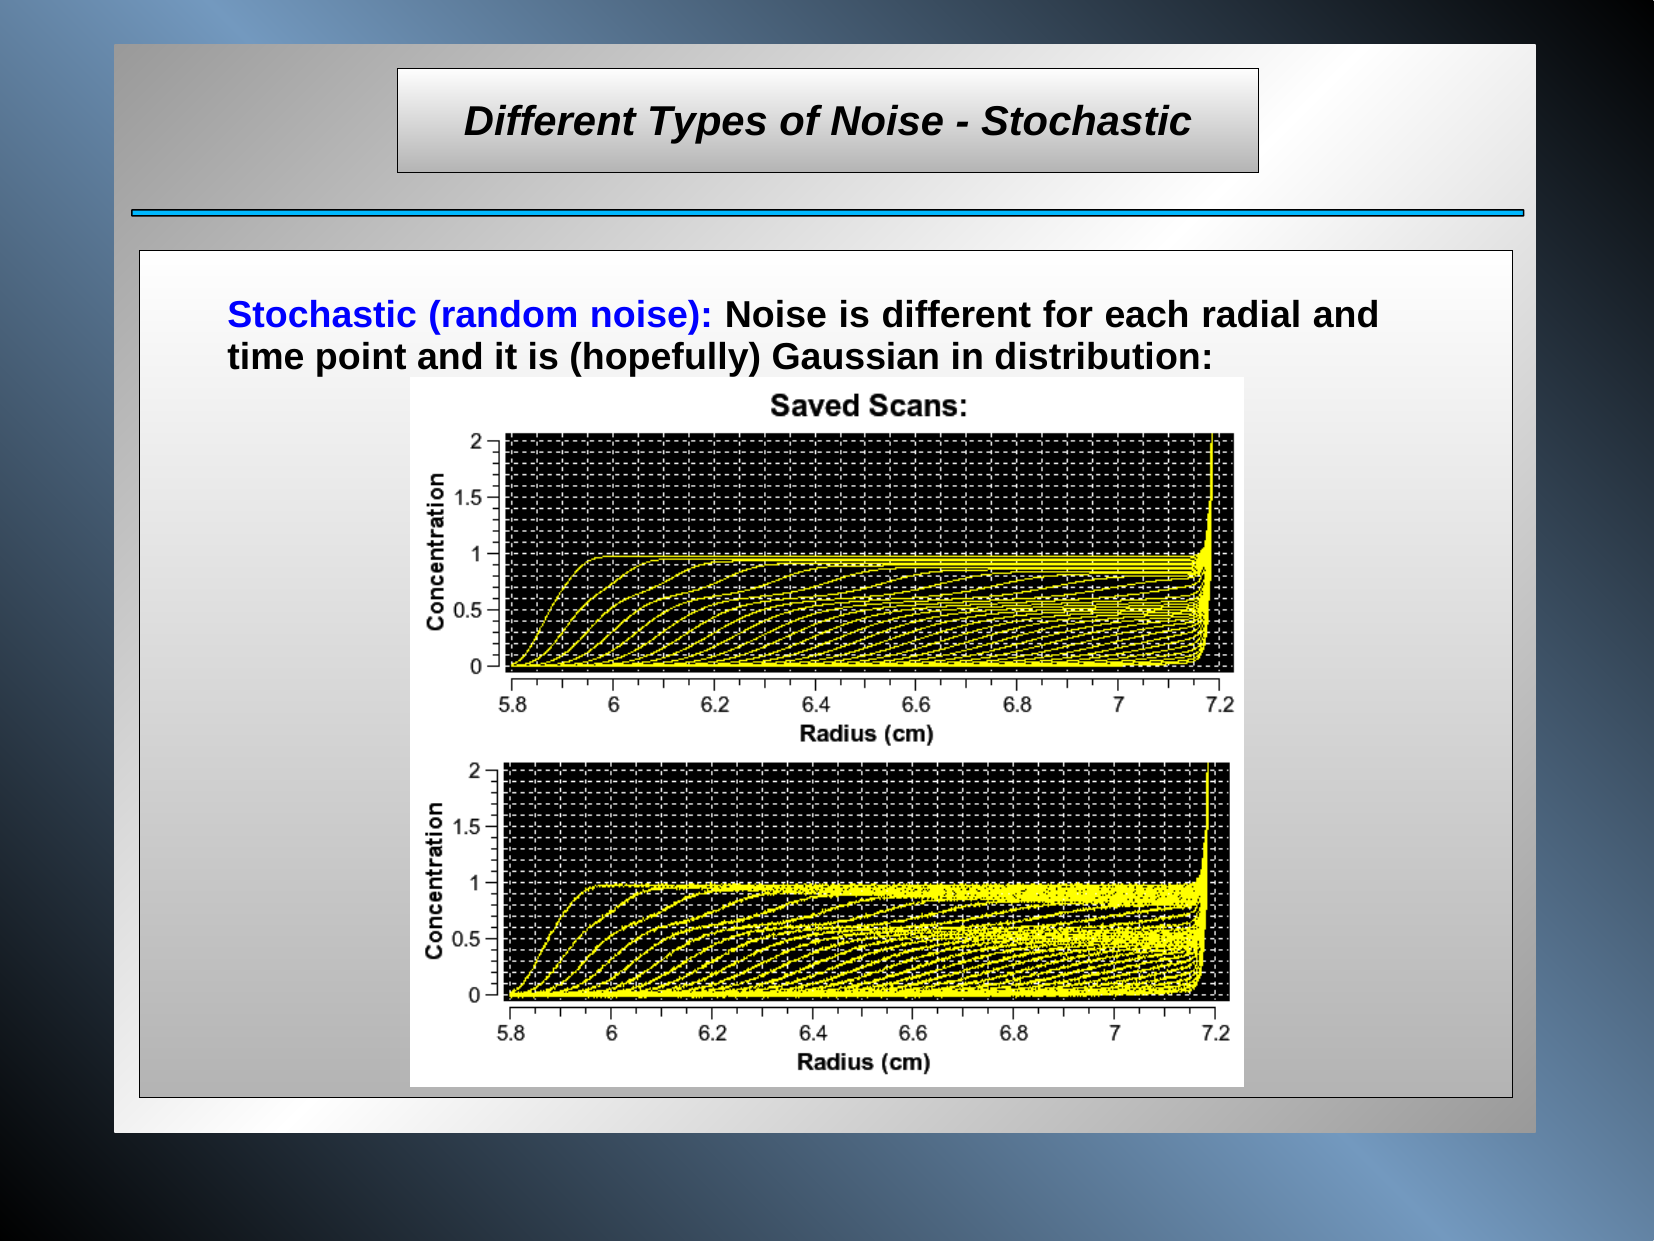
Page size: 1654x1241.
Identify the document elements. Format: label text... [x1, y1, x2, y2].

text_box [139, 250, 1513, 1098]
text_box Different Types of Noise - Stochastic [397, 68, 1259, 173]
picture [410, 377, 1244, 1087]
text_box Stochastic (random noise): Noise is different for each radial and time point and it is (hopefully) Gaussian in distribution: [227, 293, 1427, 1026]
text_box [131, 209, 1524, 216]
